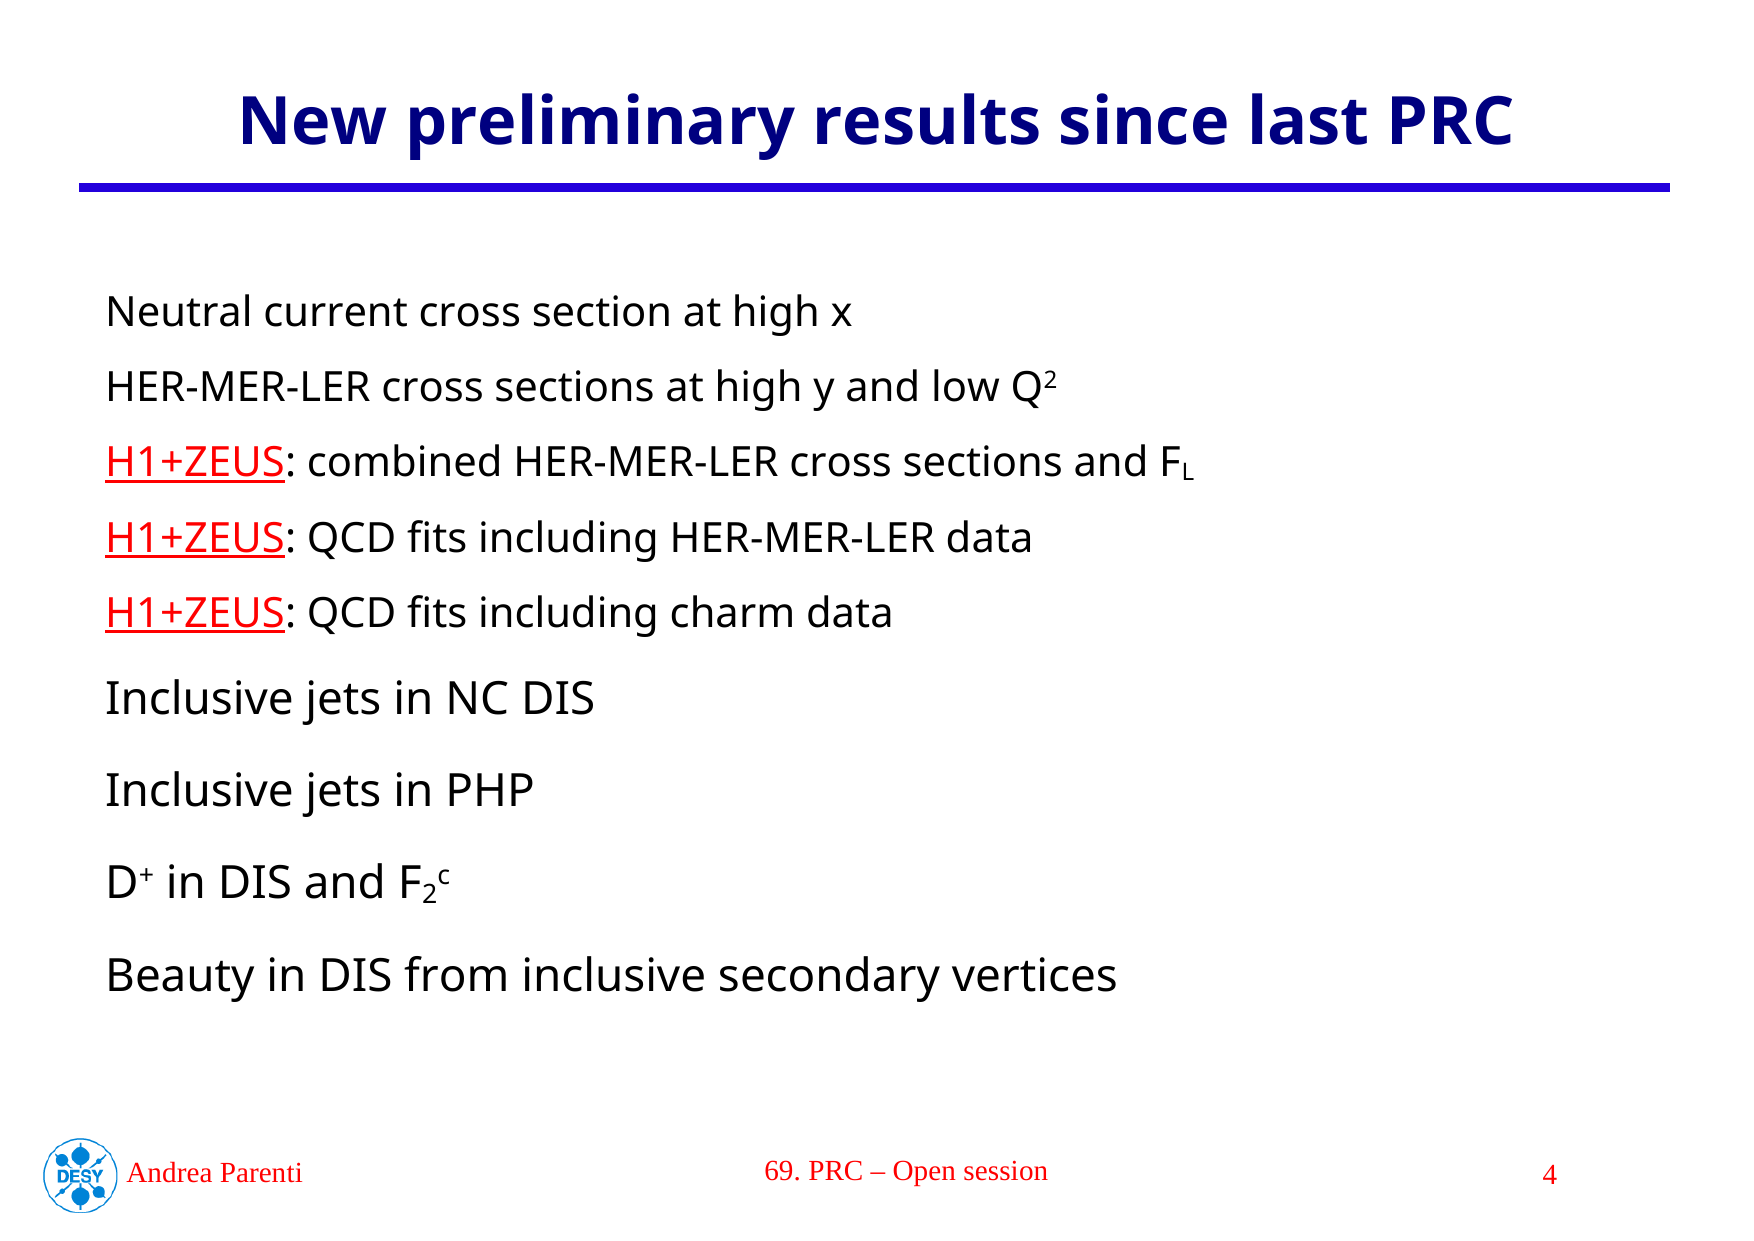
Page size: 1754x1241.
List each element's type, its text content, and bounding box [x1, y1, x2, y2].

title New preliminary results since last PRC [87, 49, 1666, 188]
picture [42, 1138, 118, 1213]
list Neutral current cross section at high x HER-MER-LER cross sections at high y and low Q2 H1+ZEUS: combined HER-MER-LER cross sections and FL H1+ZEUS: QCD fits including HER-MER-LER data H1+ZEUS: QCD fits including charm data Inclusive jets in NC DIS Inclusive jets in PHP D+ in DIS and F2c Beauty in DIS from inclusive secondary vertices [87, 290, 1666, 1095]
